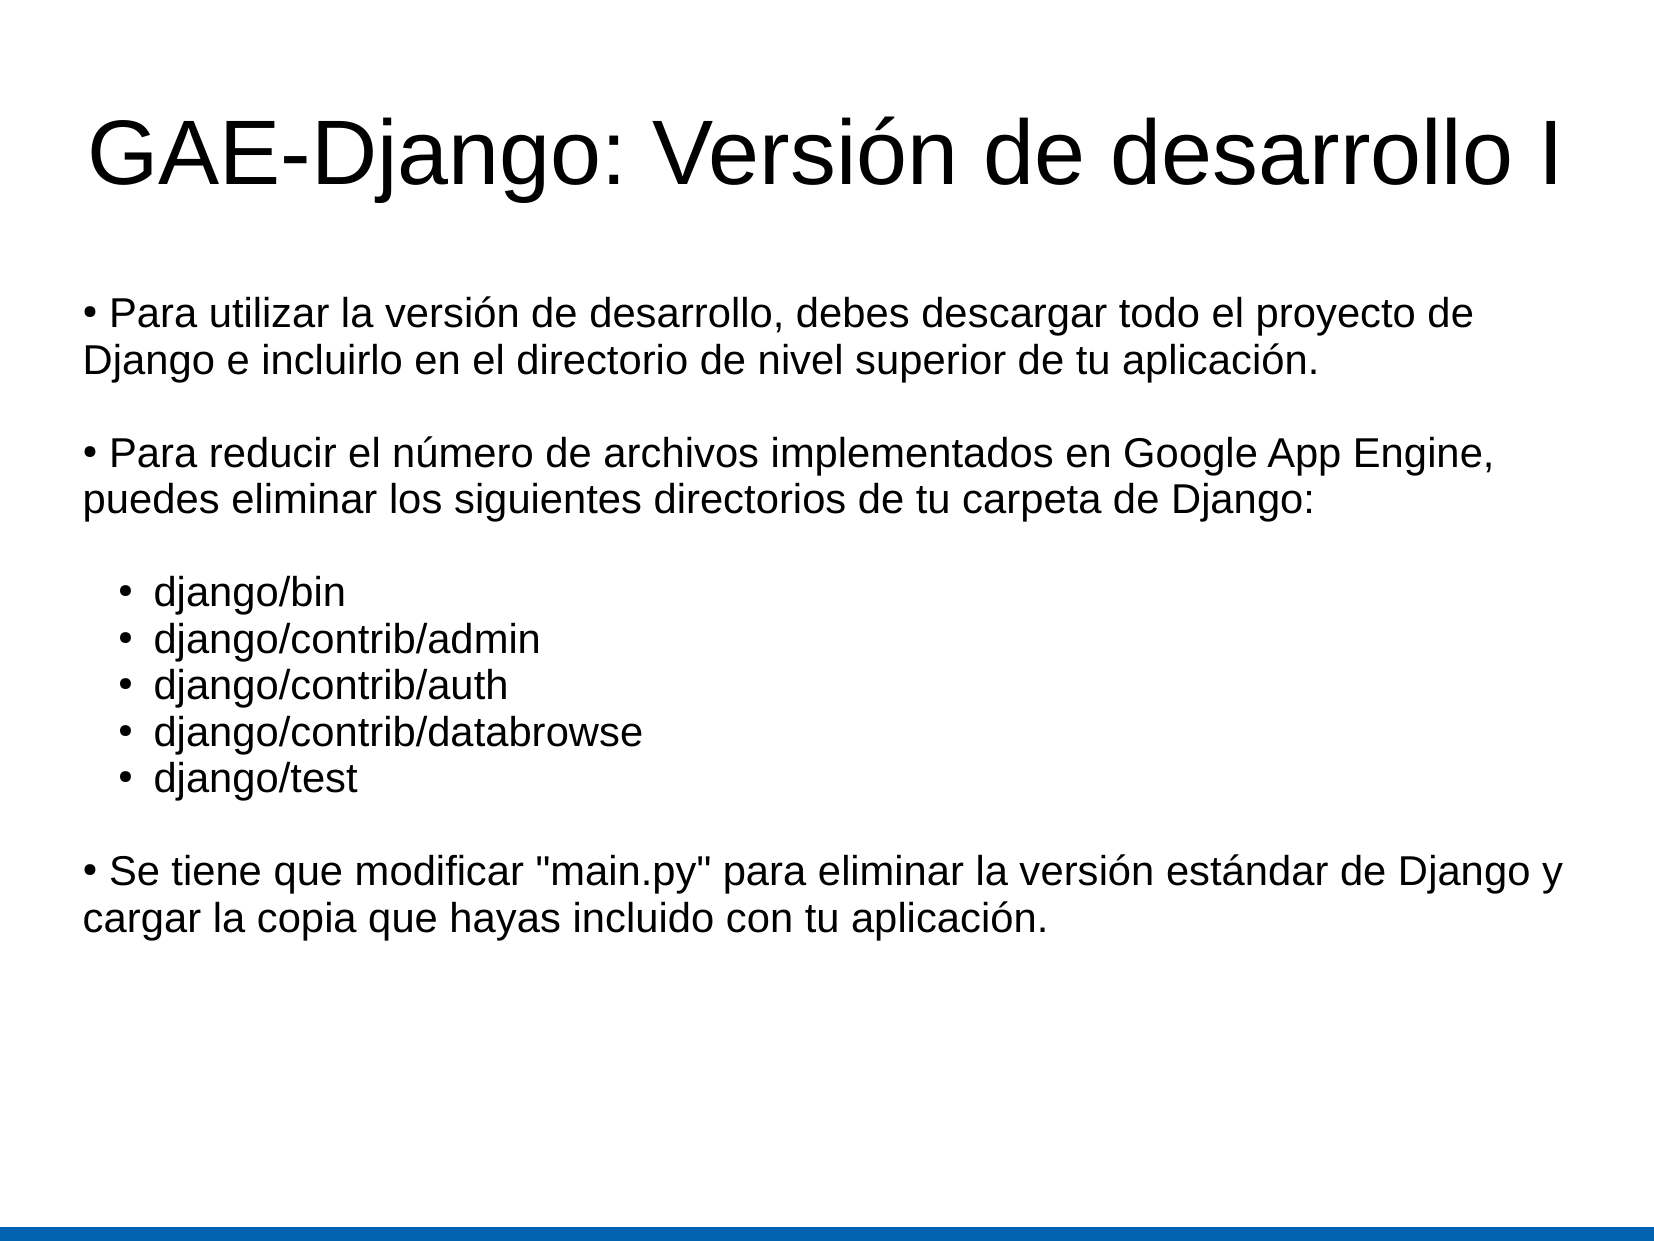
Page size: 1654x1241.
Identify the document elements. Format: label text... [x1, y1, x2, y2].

title GAE-Django: Versión de desarrollo I [82, 49, 1571, 257]
subtitle Para utilizar la versión de desarrollo, debes descargar todo el proyecto de Django e incluirlo en el directorio de nivel superior de tu aplicación. Para reducir el número de archivos implementados en Google App Engine, puedes eliminar los siguientes directorios de tu carpeta de Django: django/bin django/contrib/admin django/contrib/auth django/contrib/databrowse django/test Se tiene que modificar "main.py" para eliminar la versión estándar de Django y cargar la copia que hayas incluido con tu aplicación. [82, 290, 1571, 1109]
